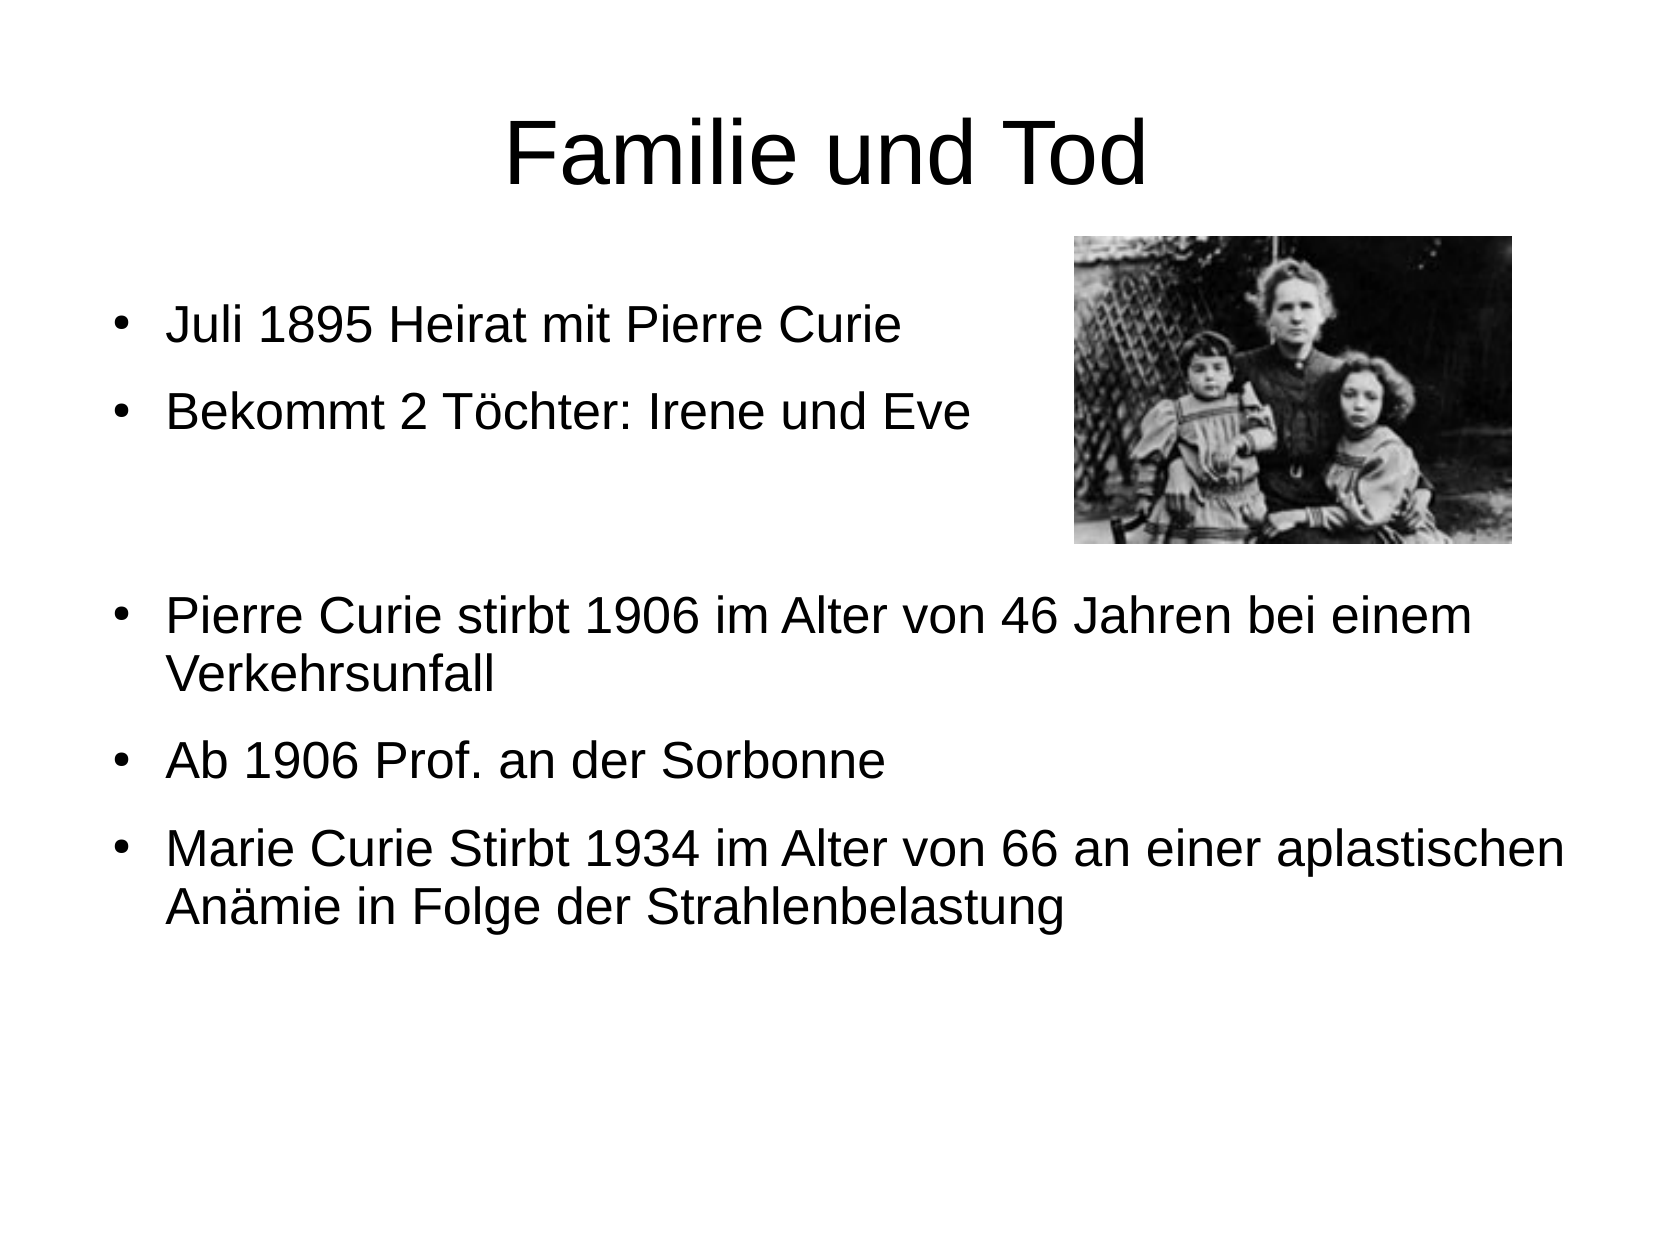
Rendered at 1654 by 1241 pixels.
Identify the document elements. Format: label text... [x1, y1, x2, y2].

title Familie und Tod [82, 49, 1571, 257]
picture [1074, 236, 1512, 544]
list Juli 1895 Heirat mit Pierre Curie Bekommt 2 Töchter: Irene und Eve Pierre Curie stirbt 1906 im Alter von 46 Jahren bei einem Verkehrsunfall Ab 1906 Prof. an der Sorbonne Marie Curie Stirbt 1934 im Alter von 66 an einer aplastischen Anämie in Folge der Strahlenbelastung [94, 295, 1583, 1114]
